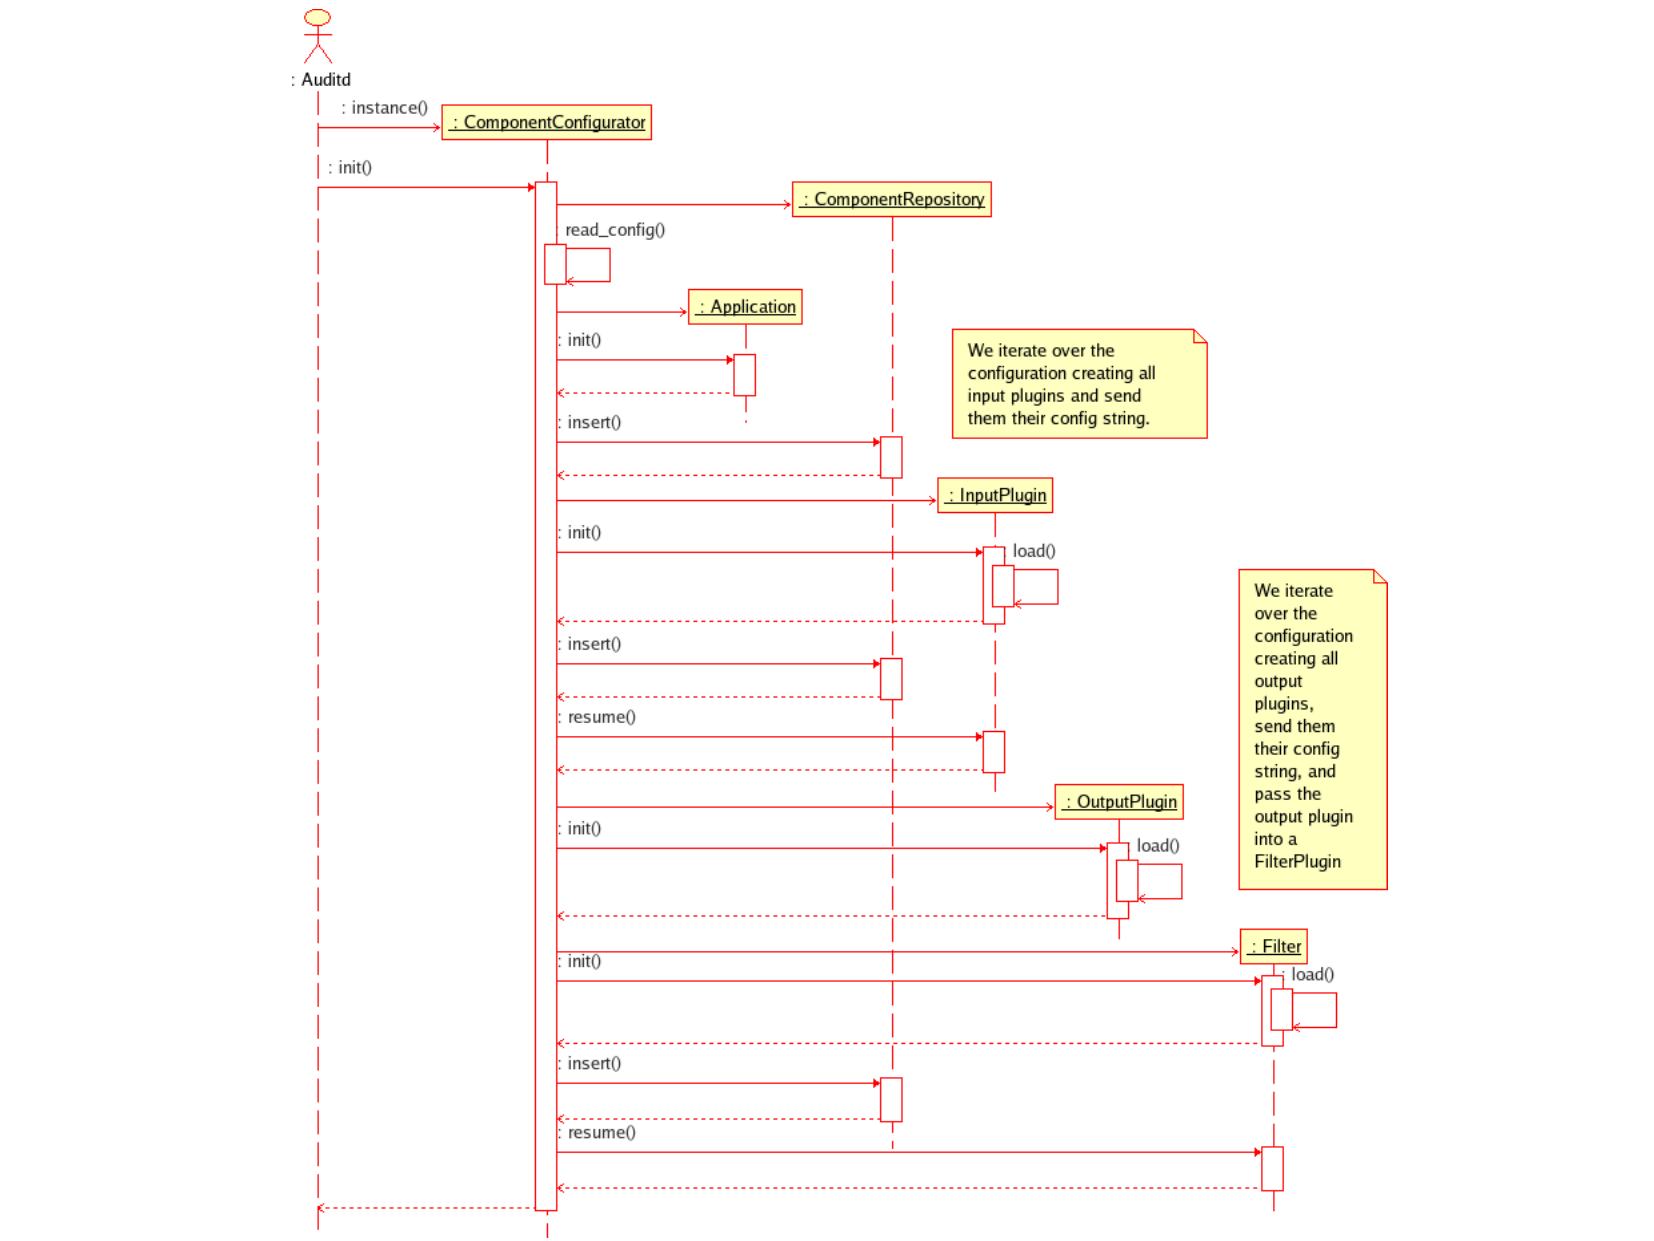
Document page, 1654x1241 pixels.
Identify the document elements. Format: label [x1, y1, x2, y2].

picture [279, 9, 1388, 1238]
